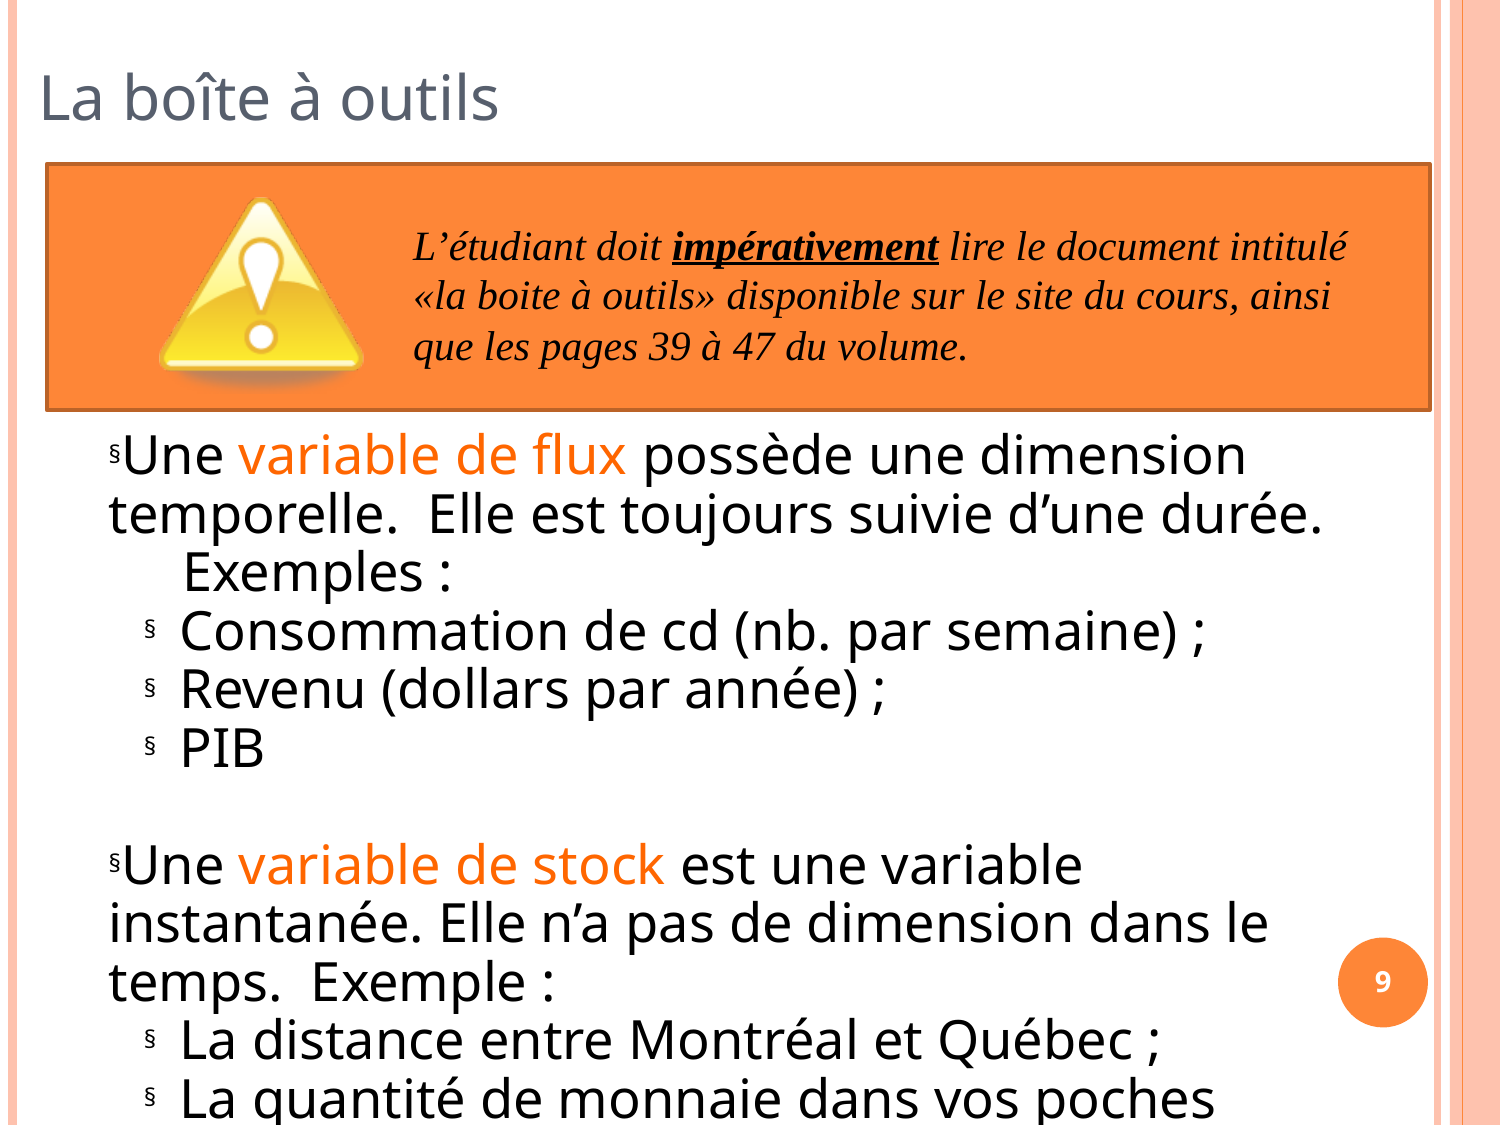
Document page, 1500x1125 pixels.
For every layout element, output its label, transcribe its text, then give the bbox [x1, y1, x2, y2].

text_box [46, 163, 1430, 410]
text_box Une variable de flux possède une dimension temporelle. Elle est toujours suivie d’une durée. Exemples : Consommation de cd (nb. par semaine) ; Revenu (dollars par année) ; PIB Une variable de stock est une variable instantanée. Elle n’a pas de dimension dans le temps. Exemple : La distance entre Montréal et Québec ; La quantité de monnaie dans vos poches [93, 420, 1369, 1125]
text_box La boîte à outils [23, 58, 1500, 141]
text_box L’étudiant doit impérativement lire le document intitulé «la boite à outils» disponible sur le site du cours, ainsi que les pages 39 à 47 du volume. [398, 210, 1407, 376]
text_box <numéro> [1333, 940, 1434, 1027]
picture [152, 175, 371, 394]
